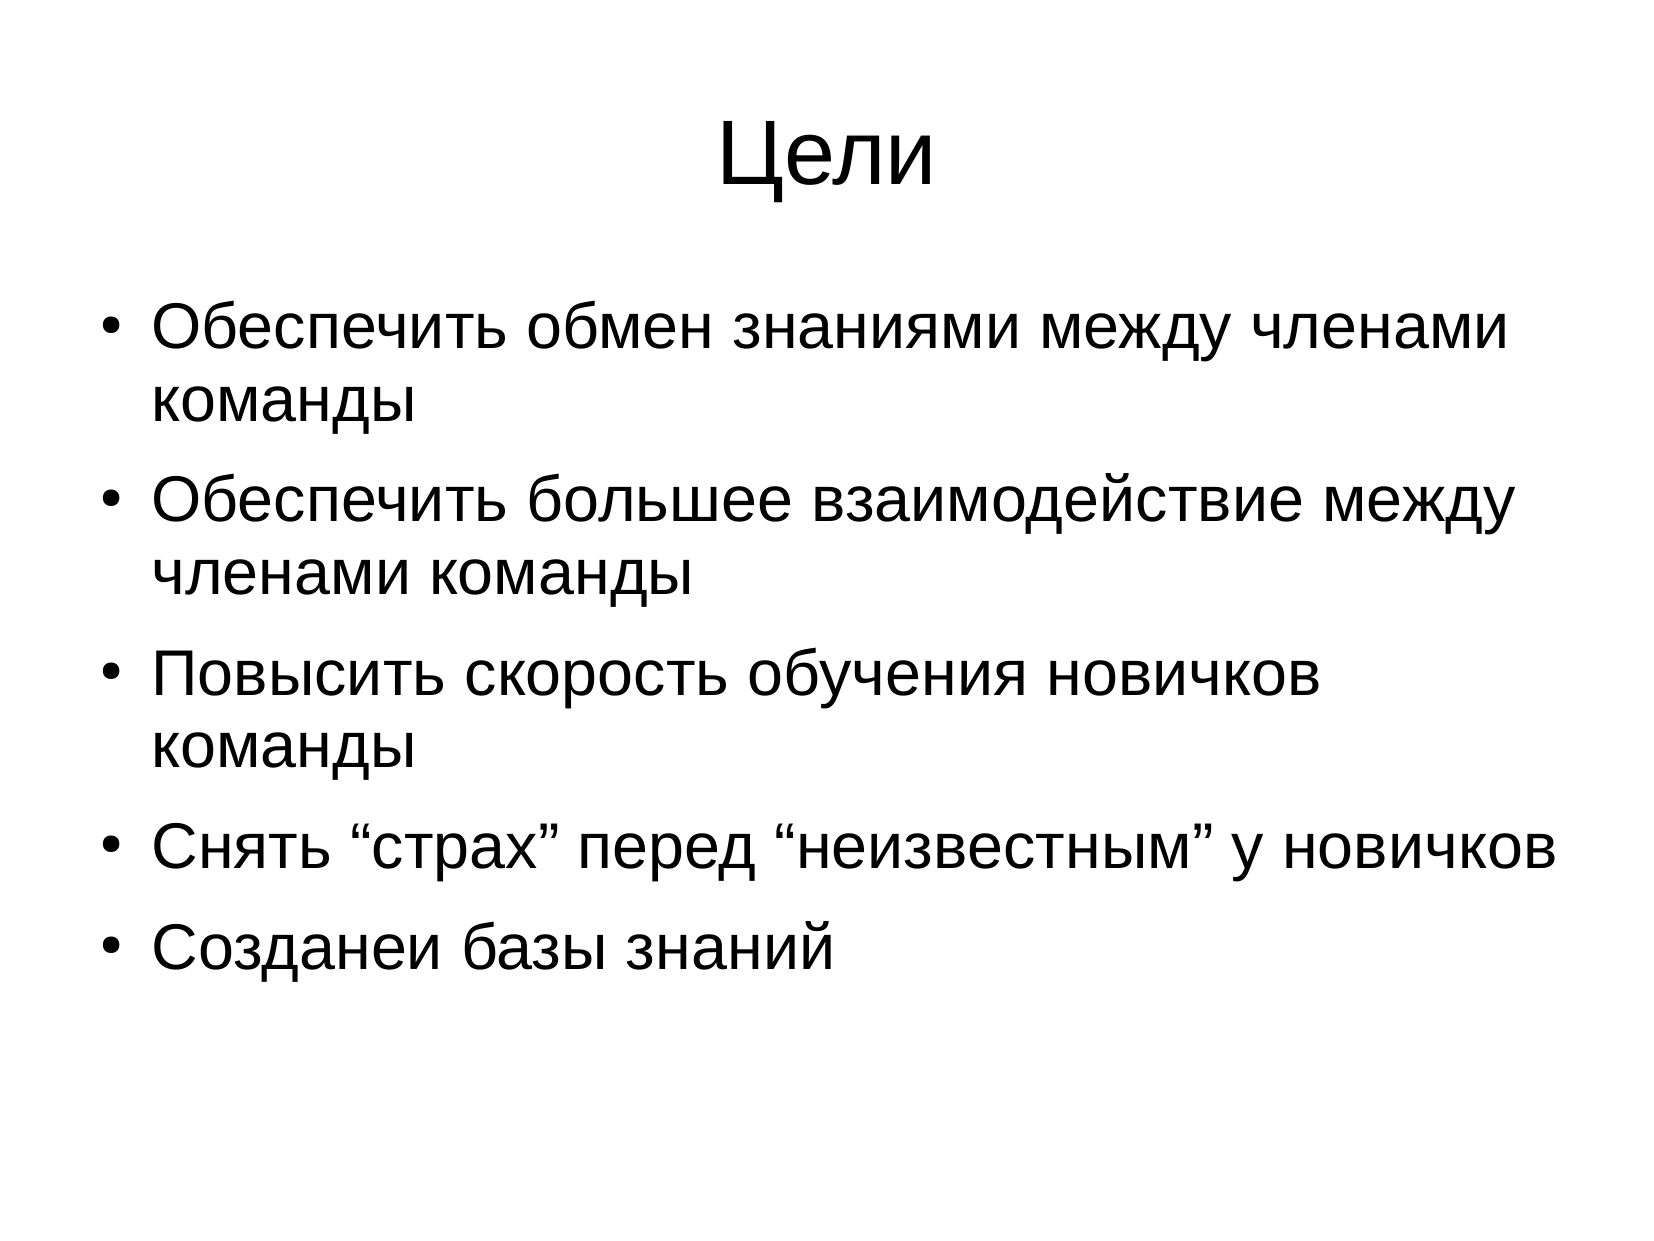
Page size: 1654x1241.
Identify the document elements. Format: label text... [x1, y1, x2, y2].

title Цели [82, 49, 1571, 257]
list Обеспечить обмен знаниями между членами команды Обеспечить большее взаимодействие между членами команды Повысить скорость обучения новичков команды Снять “страх” перед “неизвестным” у новичков Созданеи базы знаний [82, 290, 1571, 1010]
